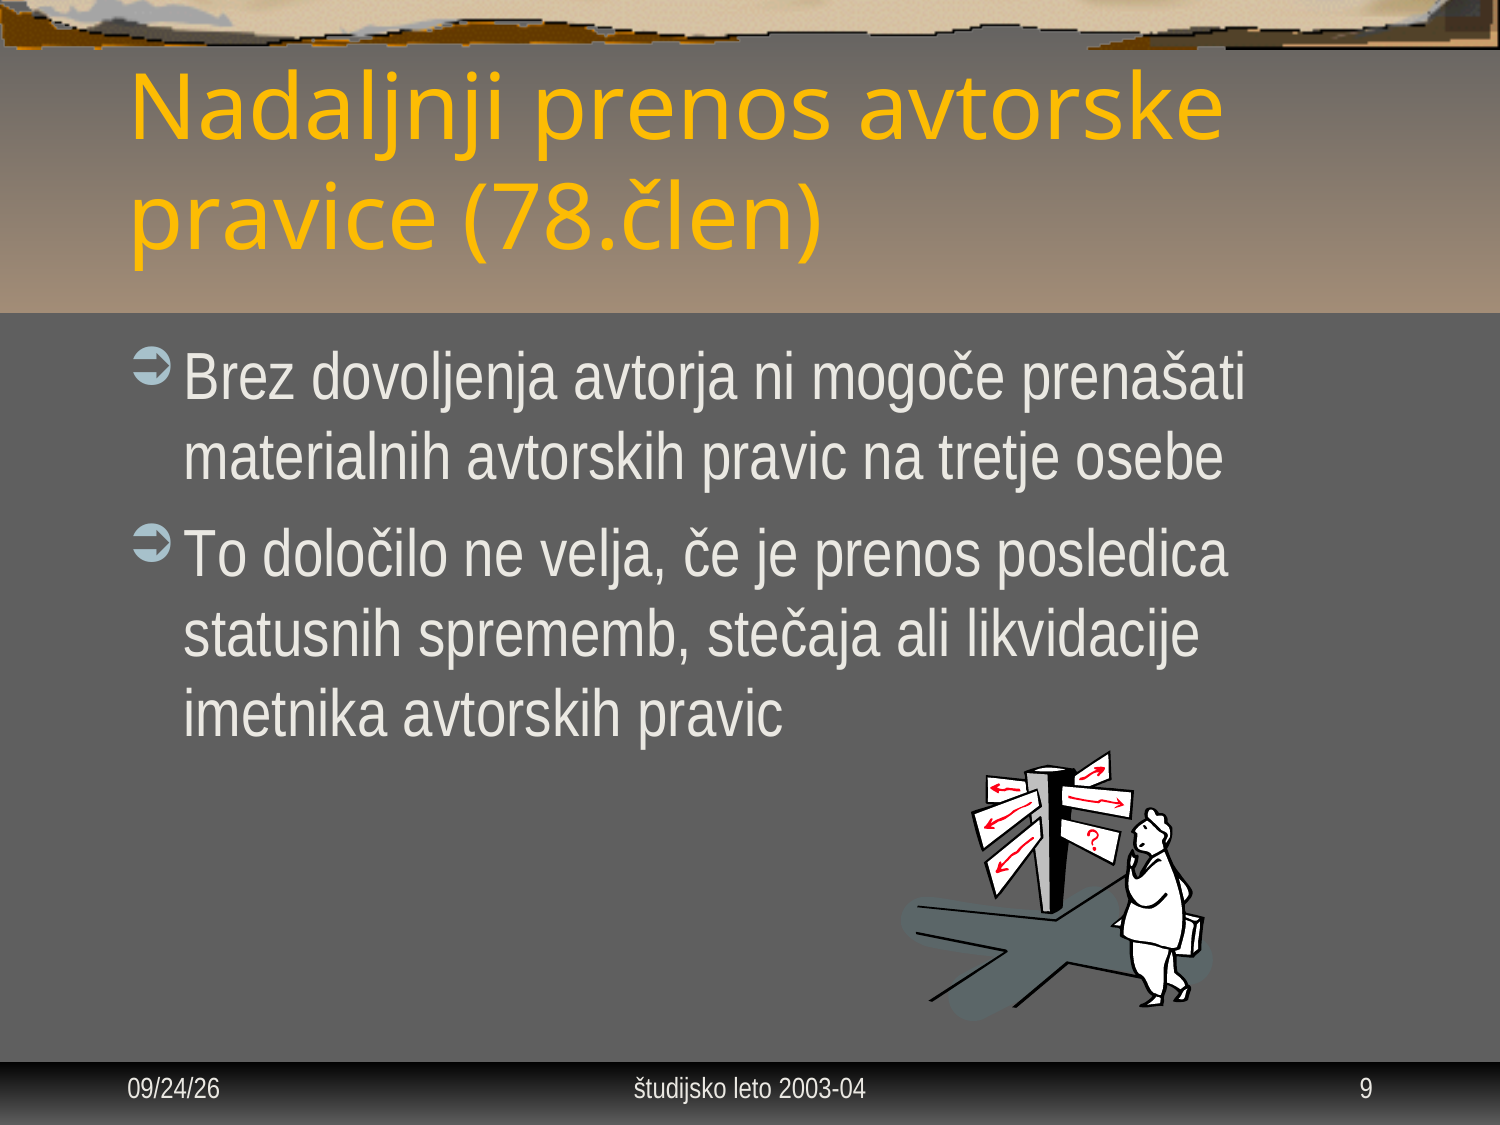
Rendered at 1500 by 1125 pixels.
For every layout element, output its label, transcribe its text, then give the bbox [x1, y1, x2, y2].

text_box 11/05/14 [112, 1037, 426, 1113]
title Nadaljnji prenos avtorske pravice (78.člen) [112, 39, 1388, 275]
picture [0, 0, 1500, 50]
list Brez dovoljenja avtorja ni mogoče prenašati materialnih avtorskih pravic na tretje osebe To določilo ne velja, če je prenos posledica statusnih sprememb, stečaja ali likvidacije imetnika avtorskih pravic [112, 324, 1388, 1001]
text_box <number> [1074, 1037, 1388, 1113]
picture [900, 750, 1217, 1025]
text_box študijsko leto 2003-04 [512, 1037, 988, 1113]
